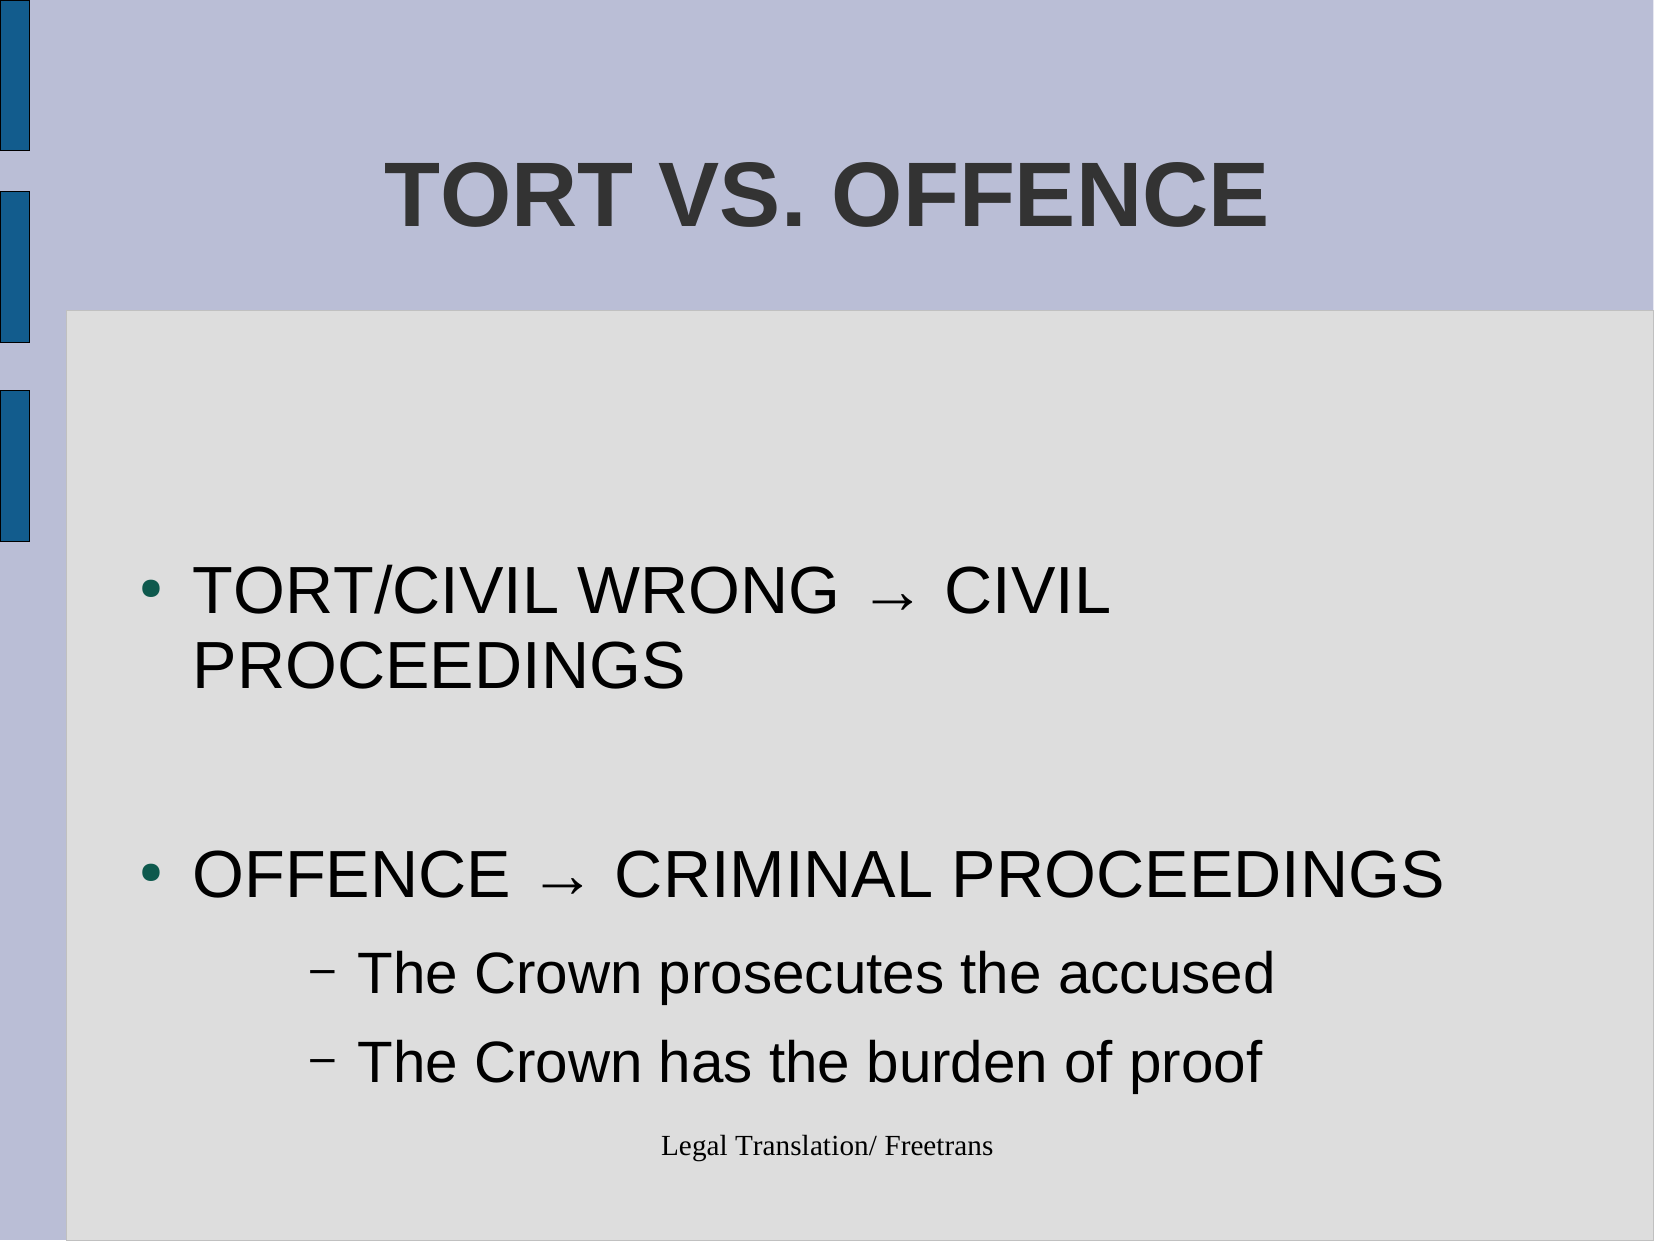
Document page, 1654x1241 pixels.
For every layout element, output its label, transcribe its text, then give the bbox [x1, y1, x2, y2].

list TORT/CIVIL WRONG → CIVIL PROCEEDINGS OFFENCE → CRIMINAL PROCEEDINGS The Crown prosecutes the accused The Crown has the burden of proof [121, 344, 1534, 1127]
title TORT VS. OFFENCE [121, 91, 1534, 299]
